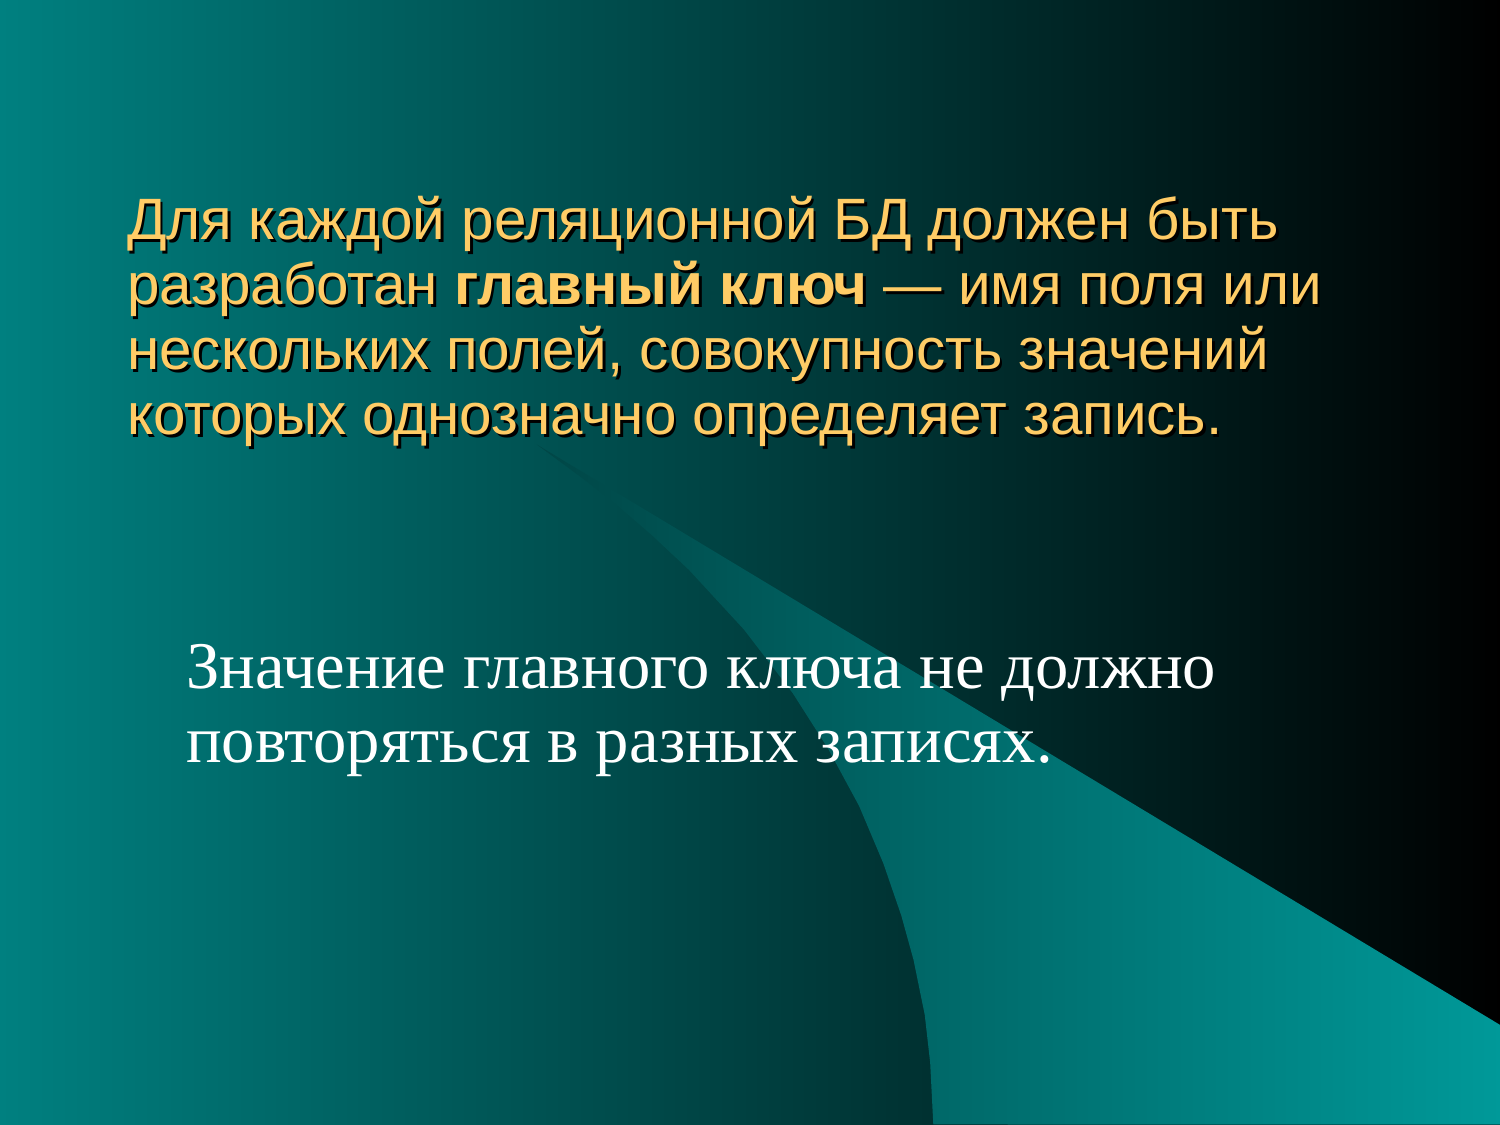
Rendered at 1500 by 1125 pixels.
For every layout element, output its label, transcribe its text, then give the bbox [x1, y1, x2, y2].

subtitle Значение главного ключа не должно повторяться в разных записях. [171, 621, 1353, 1024]
title Для каждой реляционной БД должен быть разработан главный ключ — имя поля или нескольких полей, совокупность значений которых однозначно определяет запись. [112, 79, 1411, 585]
